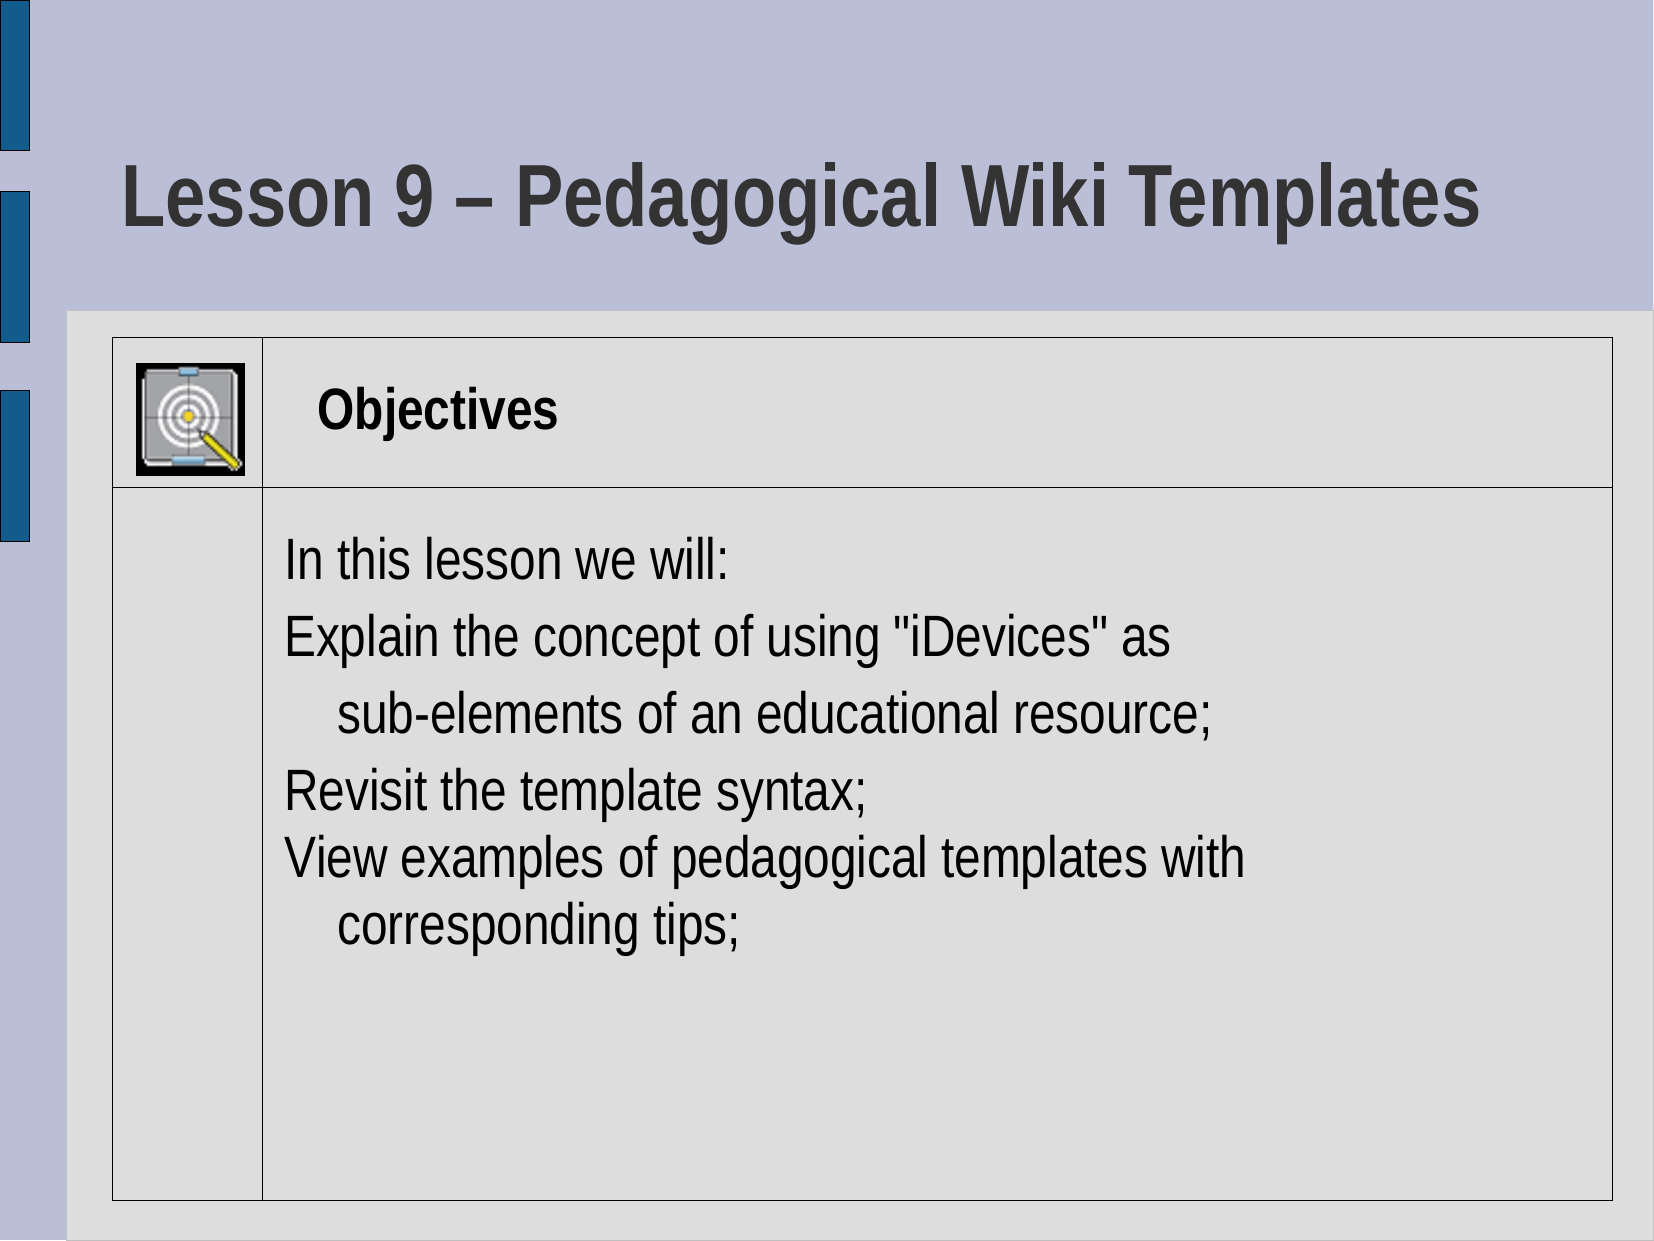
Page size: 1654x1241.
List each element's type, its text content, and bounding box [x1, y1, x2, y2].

list In this lesson we will: Explain the concept of using "iDevices" as sub-elements of an educational resource; Revisit the template syntax; View examples of pedagogical templates with corresponding tips; [266, 525, 1576, 1157]
picture [136, 363, 245, 476]
text_box Objectives [300, 375, 676, 442]
title Lesson 9 – Pedagogical Wiki Templates [121, 91, 1534, 299]
